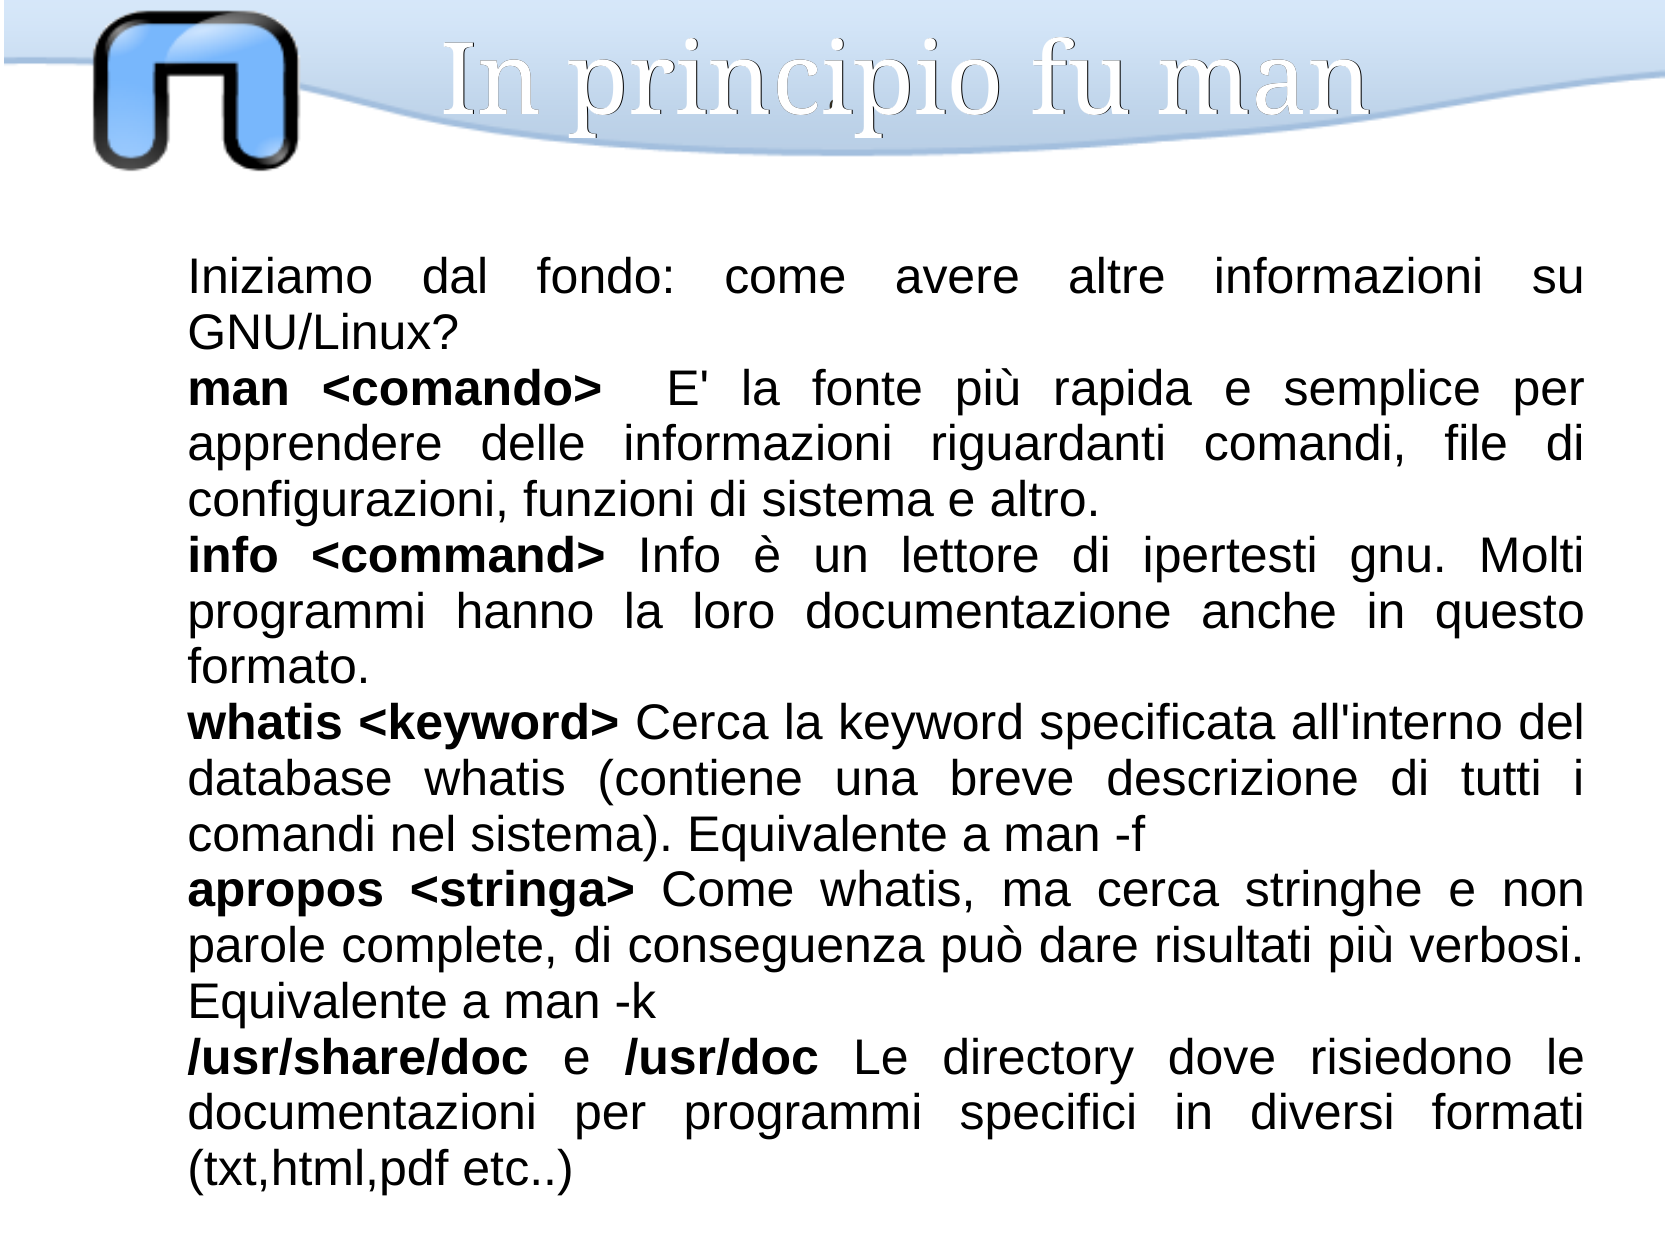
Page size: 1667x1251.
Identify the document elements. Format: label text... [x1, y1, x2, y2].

picture [0, 0, 1667, 1251]
list Iniziamo dal fondo: come avere altre informazioni su GNU/Linux? man <comando> E' la fonte più rapida e semplice per apprendere delle informazioni riguardanti comandi, file di configurazioni, funzioni di sistema e altro. info <command> Info è un lettore di ipertesti gnu. Molti programmi hanno la loro documentazione anche in questo formato. whatis <keyword> Cerca la keyword specificata all'interno del database whatis (contiene una breve descrizione di tutti i comandi nel sistema). Equivalente a man -f apropos <stringa> Come whatis, ma cerca stringhe e non parole complete, di conseguenza può dare risultati più verbosi. Equivalente a man -k /usr/share/doc e /usr/doc Le directory dove risiedono le documentazioni per programmi specifici in diversi formati (txt,html,pdf etc..) [139, 242, 1592, 1203]
text_box In principio fu man [425, 0, 1461, 229]
